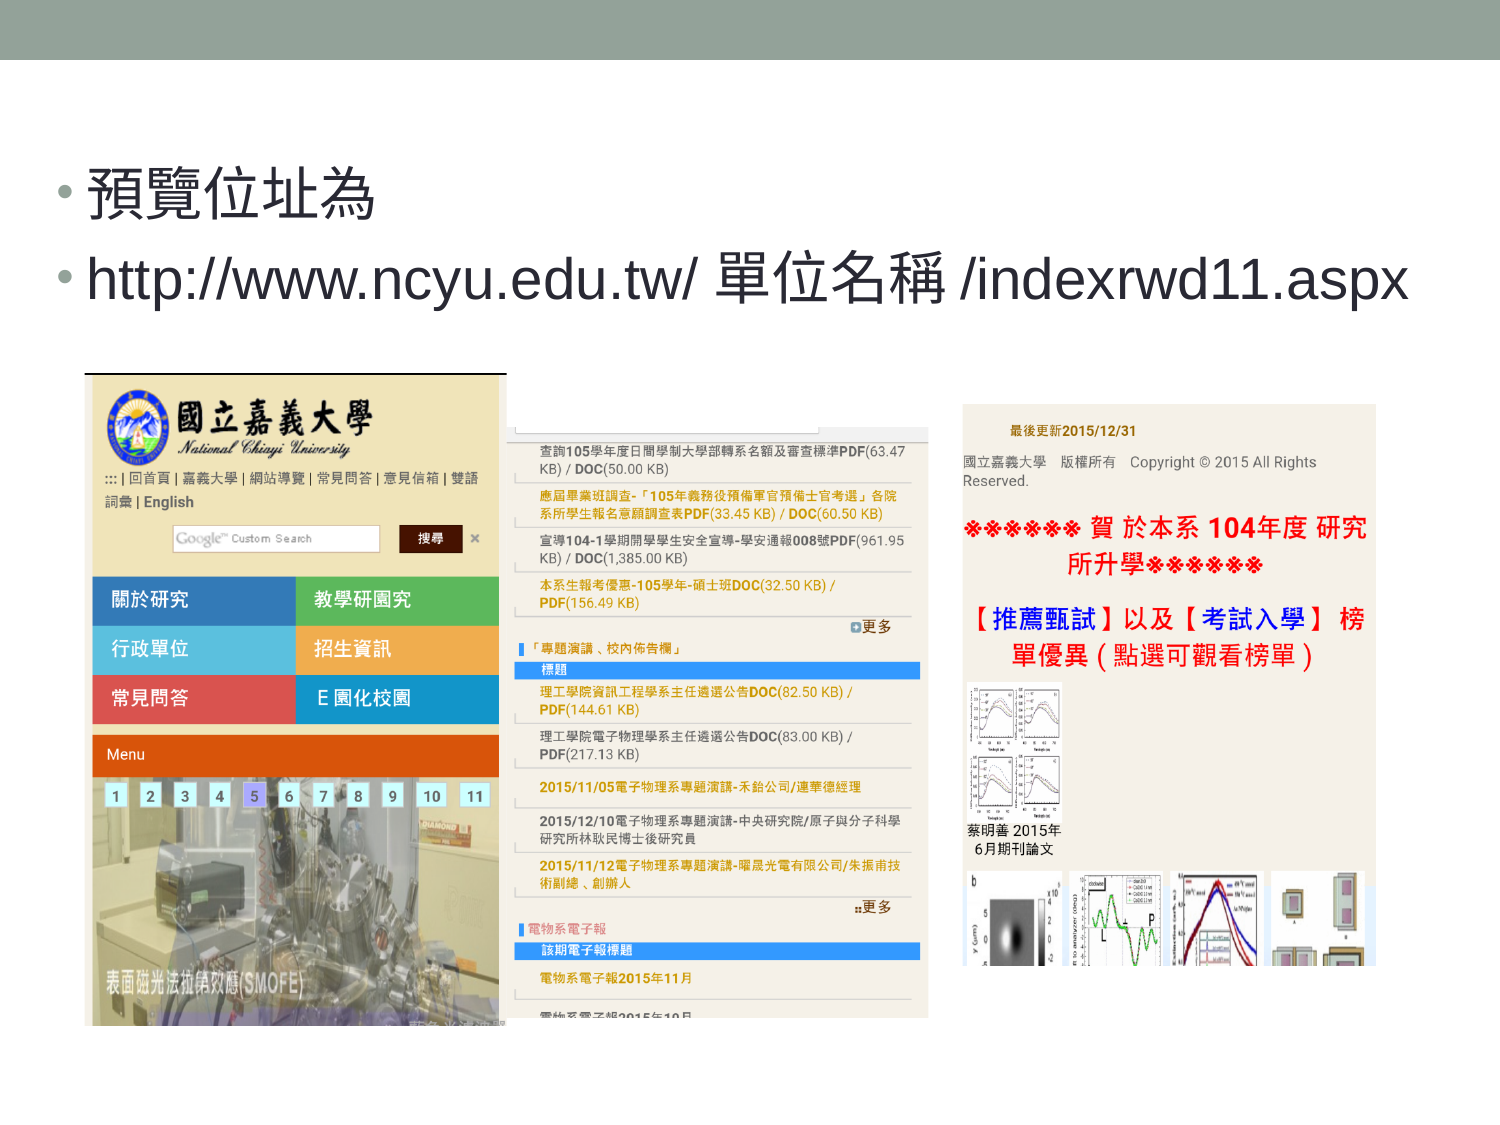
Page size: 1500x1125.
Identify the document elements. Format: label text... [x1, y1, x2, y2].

text_box 預覽位址為 http://www.ncyu.edu.tw/單位名稱/indexrwd11.aspx [41, 149, 1459, 307]
picture [962, 404, 1385, 966]
picture [84, 373, 929, 1026]
